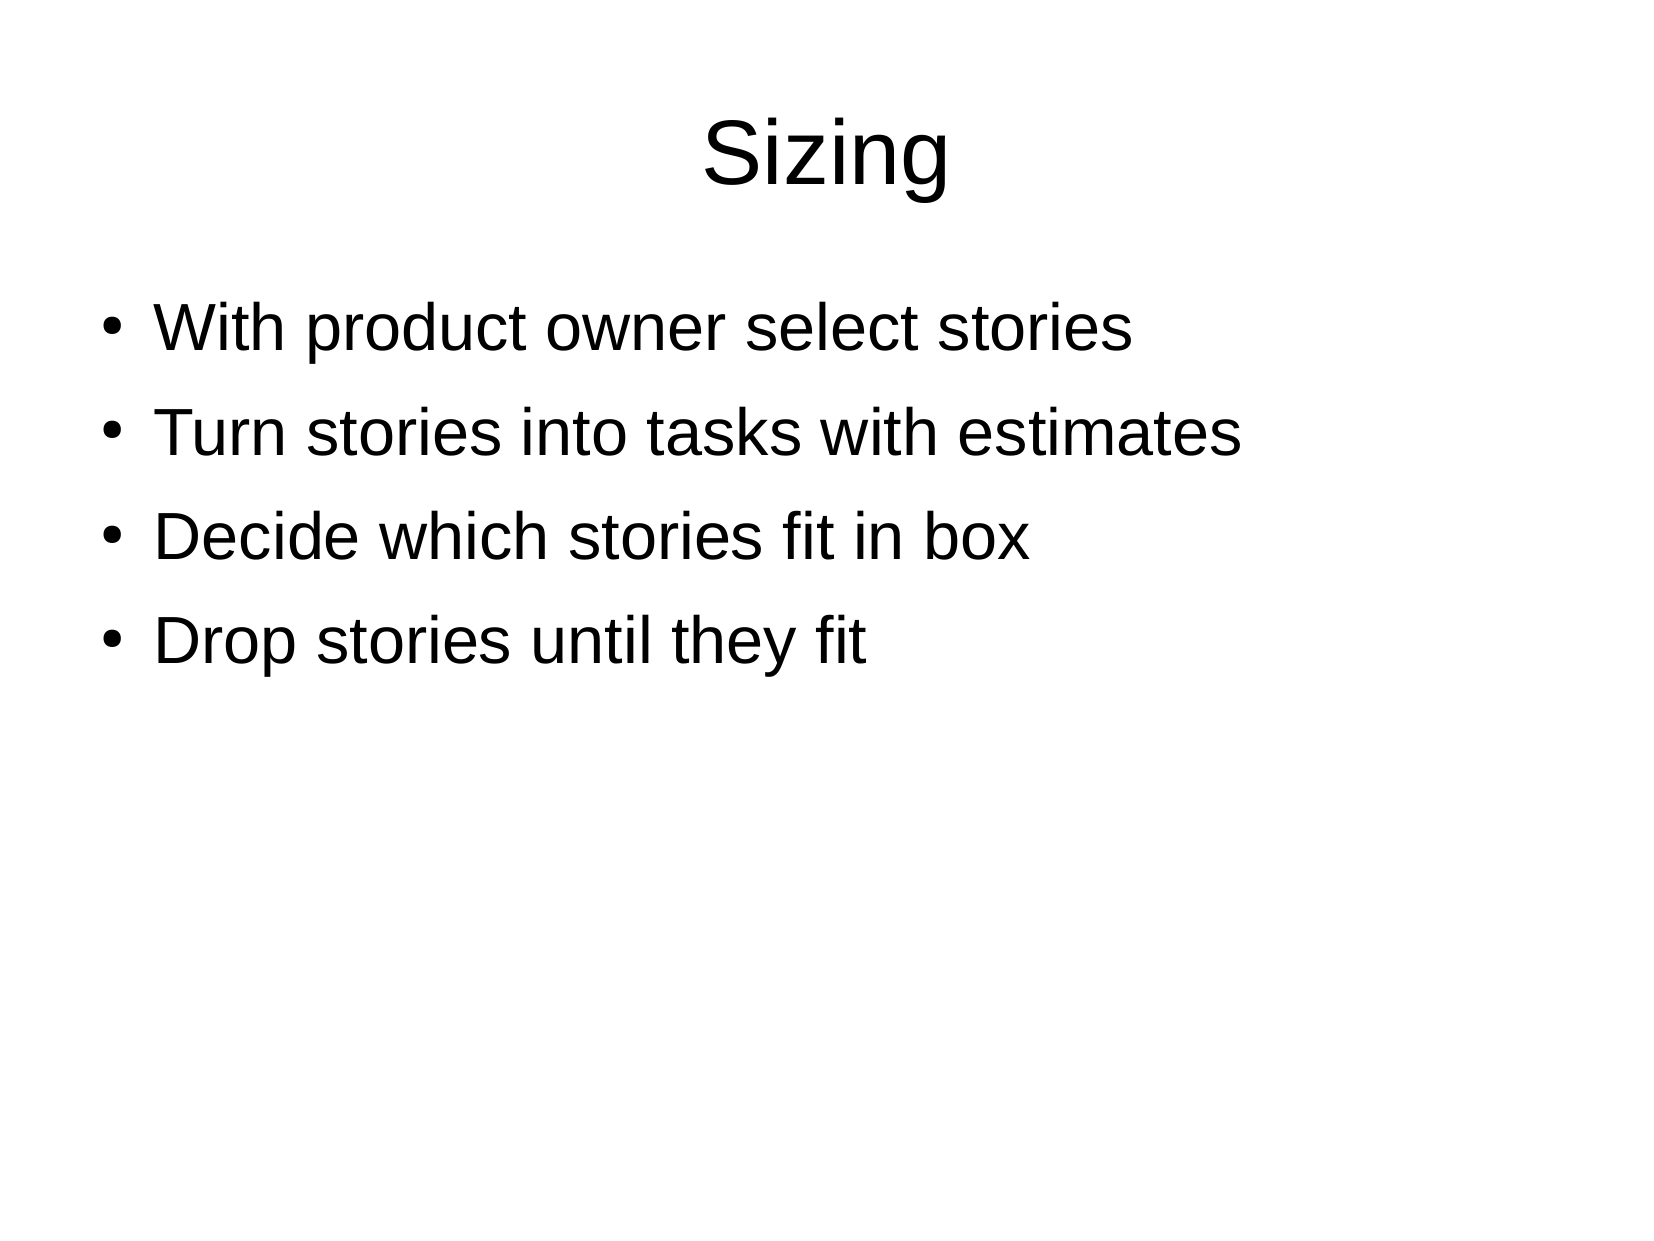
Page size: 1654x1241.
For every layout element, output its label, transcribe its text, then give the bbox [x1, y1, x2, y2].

list With product owner select stories Turn stories into tasks with estimates Decide which stories fit in box Drop stories until they fit [82, 290, 1571, 1010]
title Sizing [82, 49, 1571, 257]
